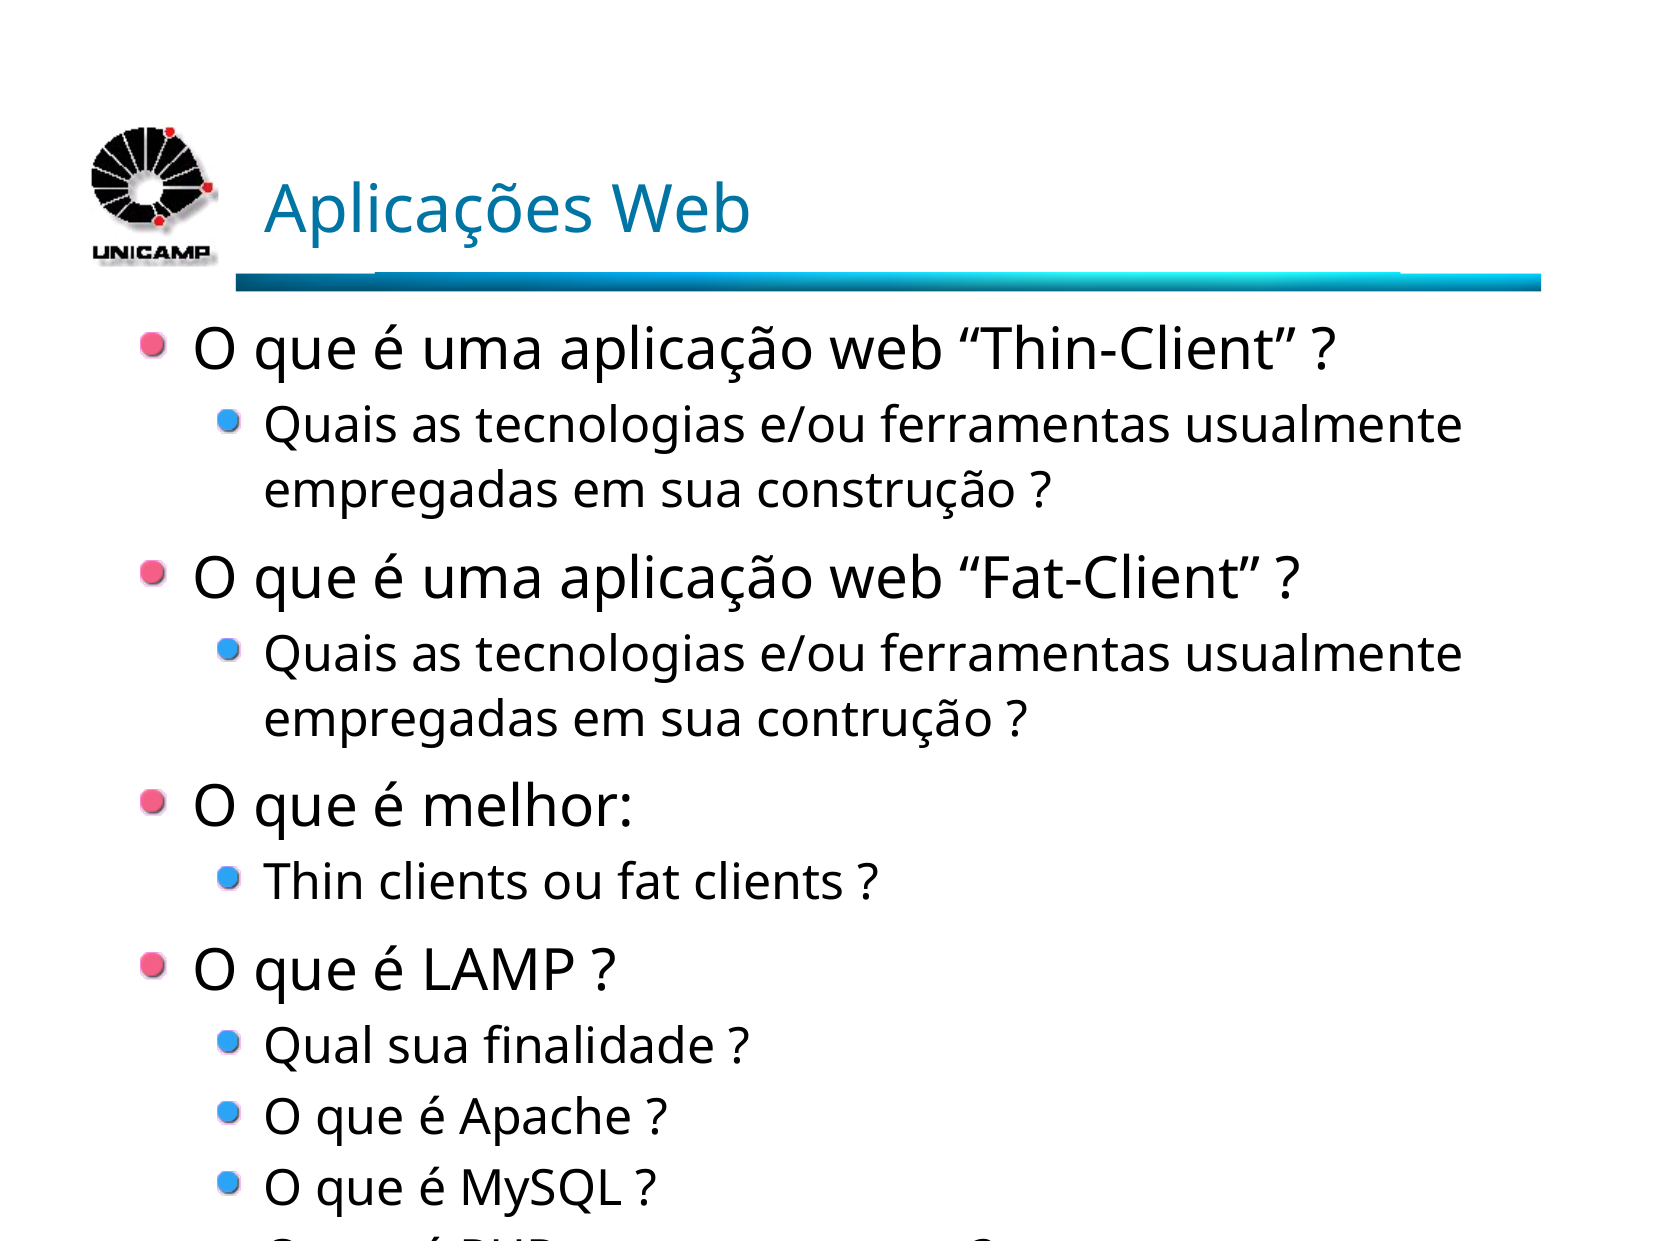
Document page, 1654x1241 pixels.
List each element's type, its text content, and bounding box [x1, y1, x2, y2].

list O que é uma aplicação web “Thin-Client” ? Quais as tecnologias e/ou ferramentas usualmente empregadas em sua construção ? O que é uma aplicação web “Fat-Client” ? Quais as tecnologias e/ou ferramentas usualmente empregadas em sua contrução ? O que é melhor: Thin clients ou fat clients ? O que é LAMP ? Qual sua finalidade ? O que é Apache ? O que é MySQL ? O que é PHP e para que serve ? [121, 309, 1534, 1167]
picture [125, 272, 1654, 295]
picture [216, 1170, 242, 1197]
title Aplicações Web [264, 57, 1534, 250]
